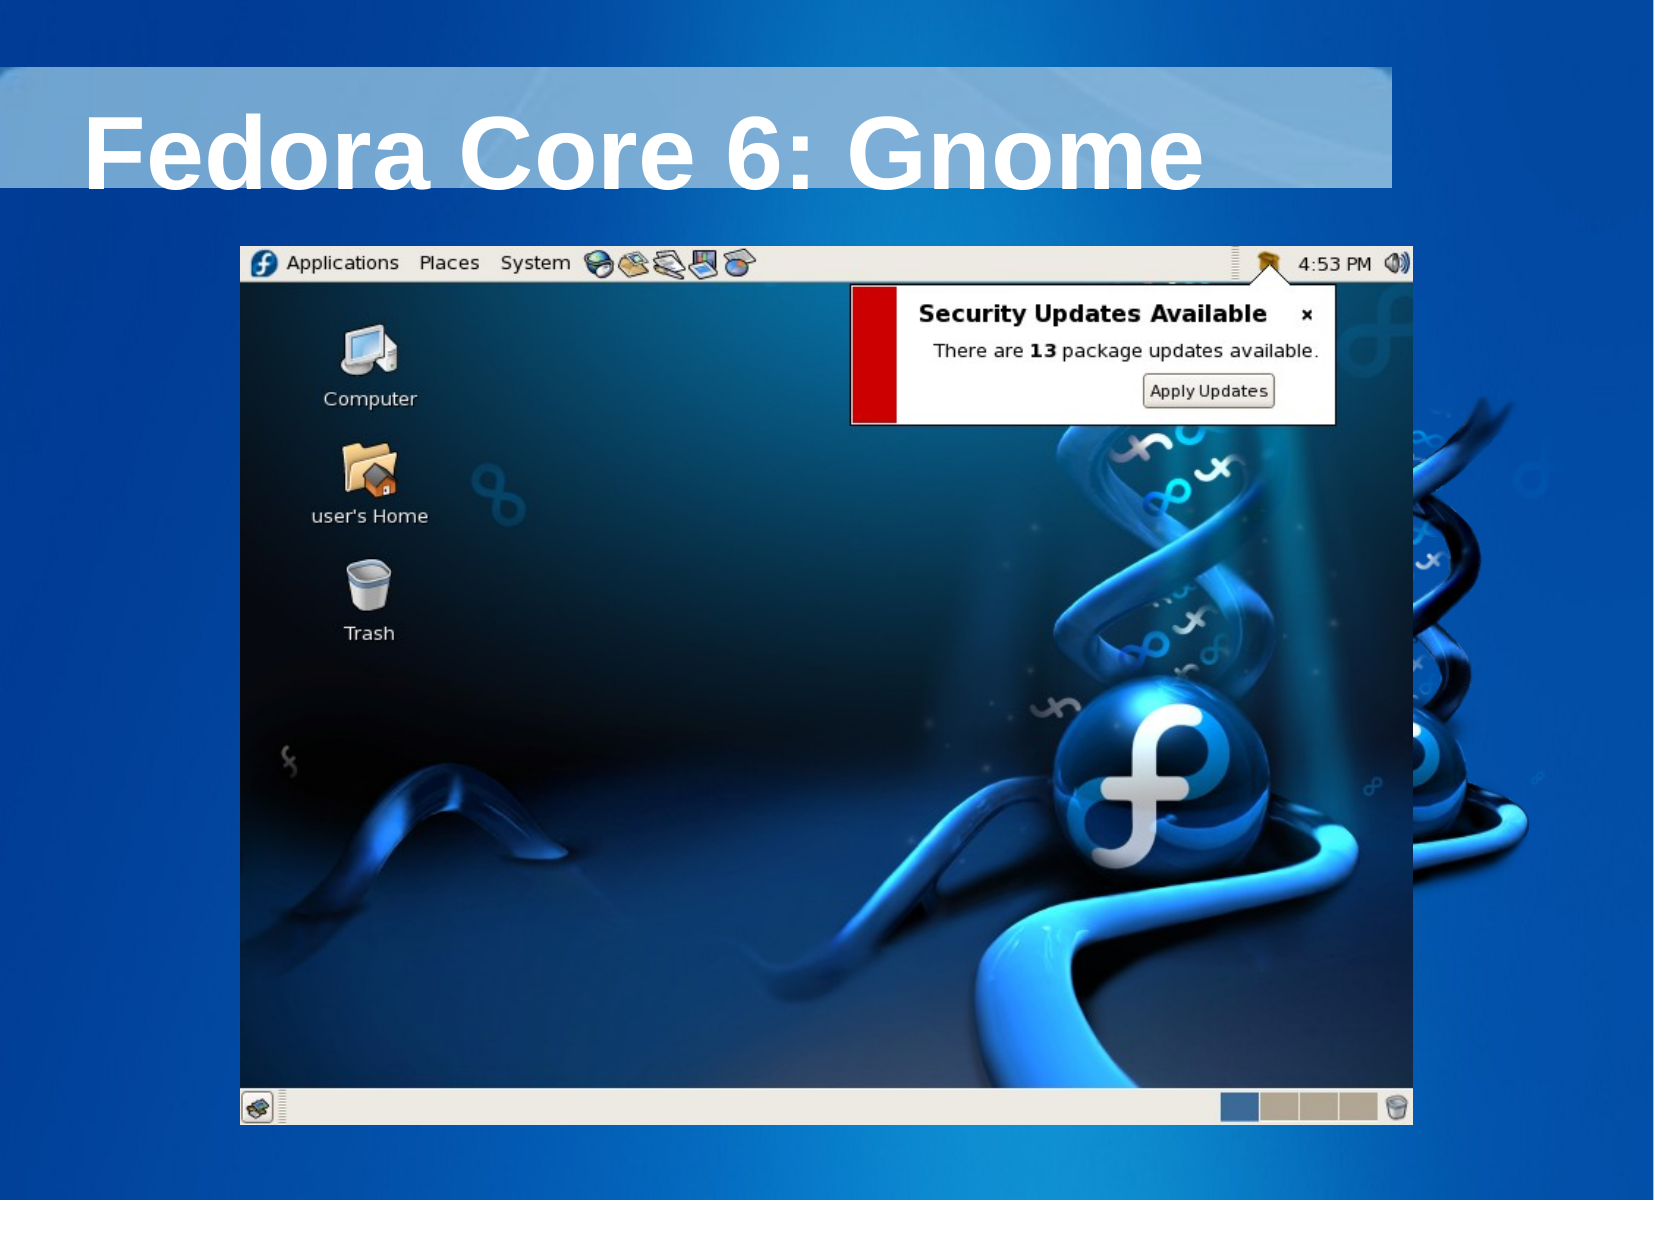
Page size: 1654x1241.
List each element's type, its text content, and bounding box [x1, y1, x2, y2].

title Fedora Core 6: Gnome [82, 49, 1571, 257]
picture [0, 0, 1654, 1200]
